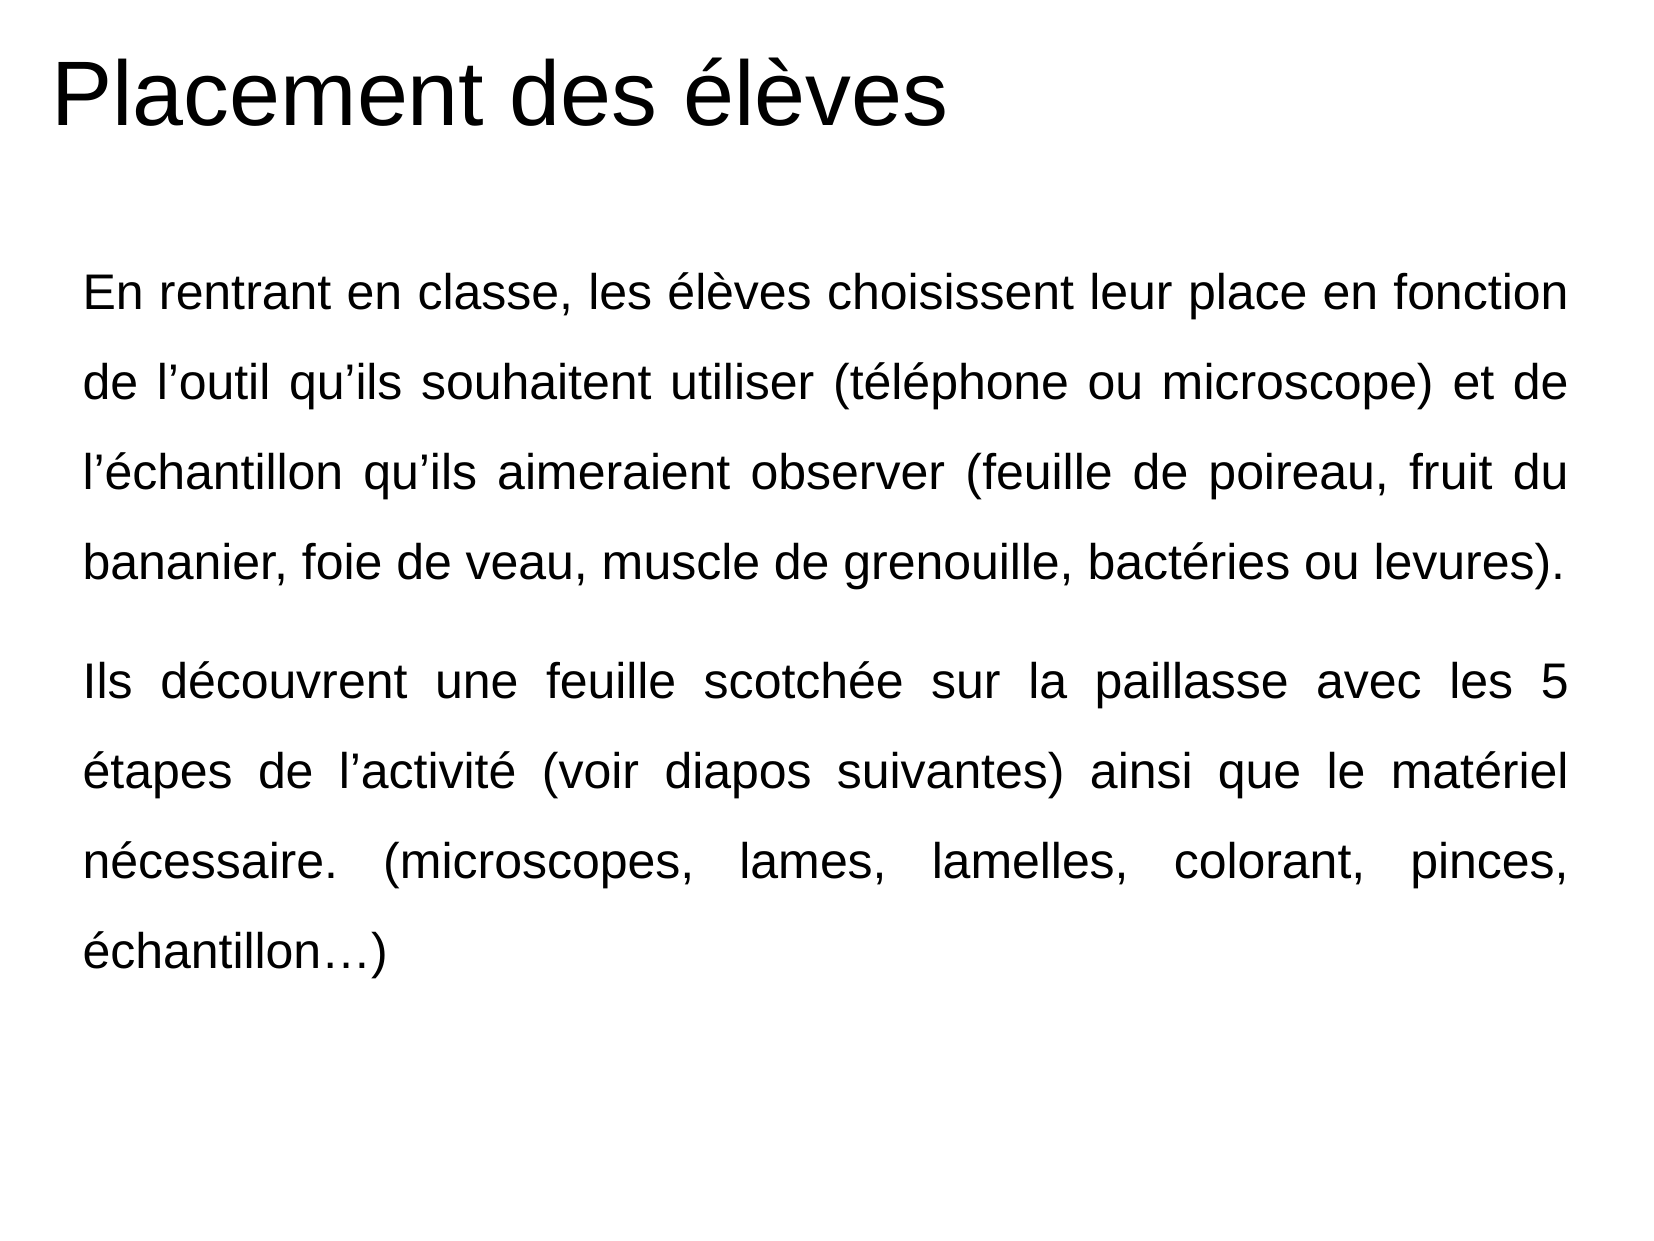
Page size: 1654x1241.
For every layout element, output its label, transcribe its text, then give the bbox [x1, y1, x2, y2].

title Placement des élèves [0, 0, 1245, 193]
list En rentrant en classe, les élèves choisissent leur place en fonction de l’outil qu’ils souhaitent utiliser (téléphone ou microscope) et de l’échantillon qu’ils aimeraient observer (feuille de poireau, fruit du bananier, foie de veau, muscle de grenouille, bactéries ou levures). Ils découvrent une feuille scotchée sur la paillasse avec les 5 étapes de l’activité (voir diapos suivantes) ainsi que le matériel nécessaire. (microscopes, lames, lamelles, colorant, pinces, échantillon…) [82, 229, 1571, 1048]
